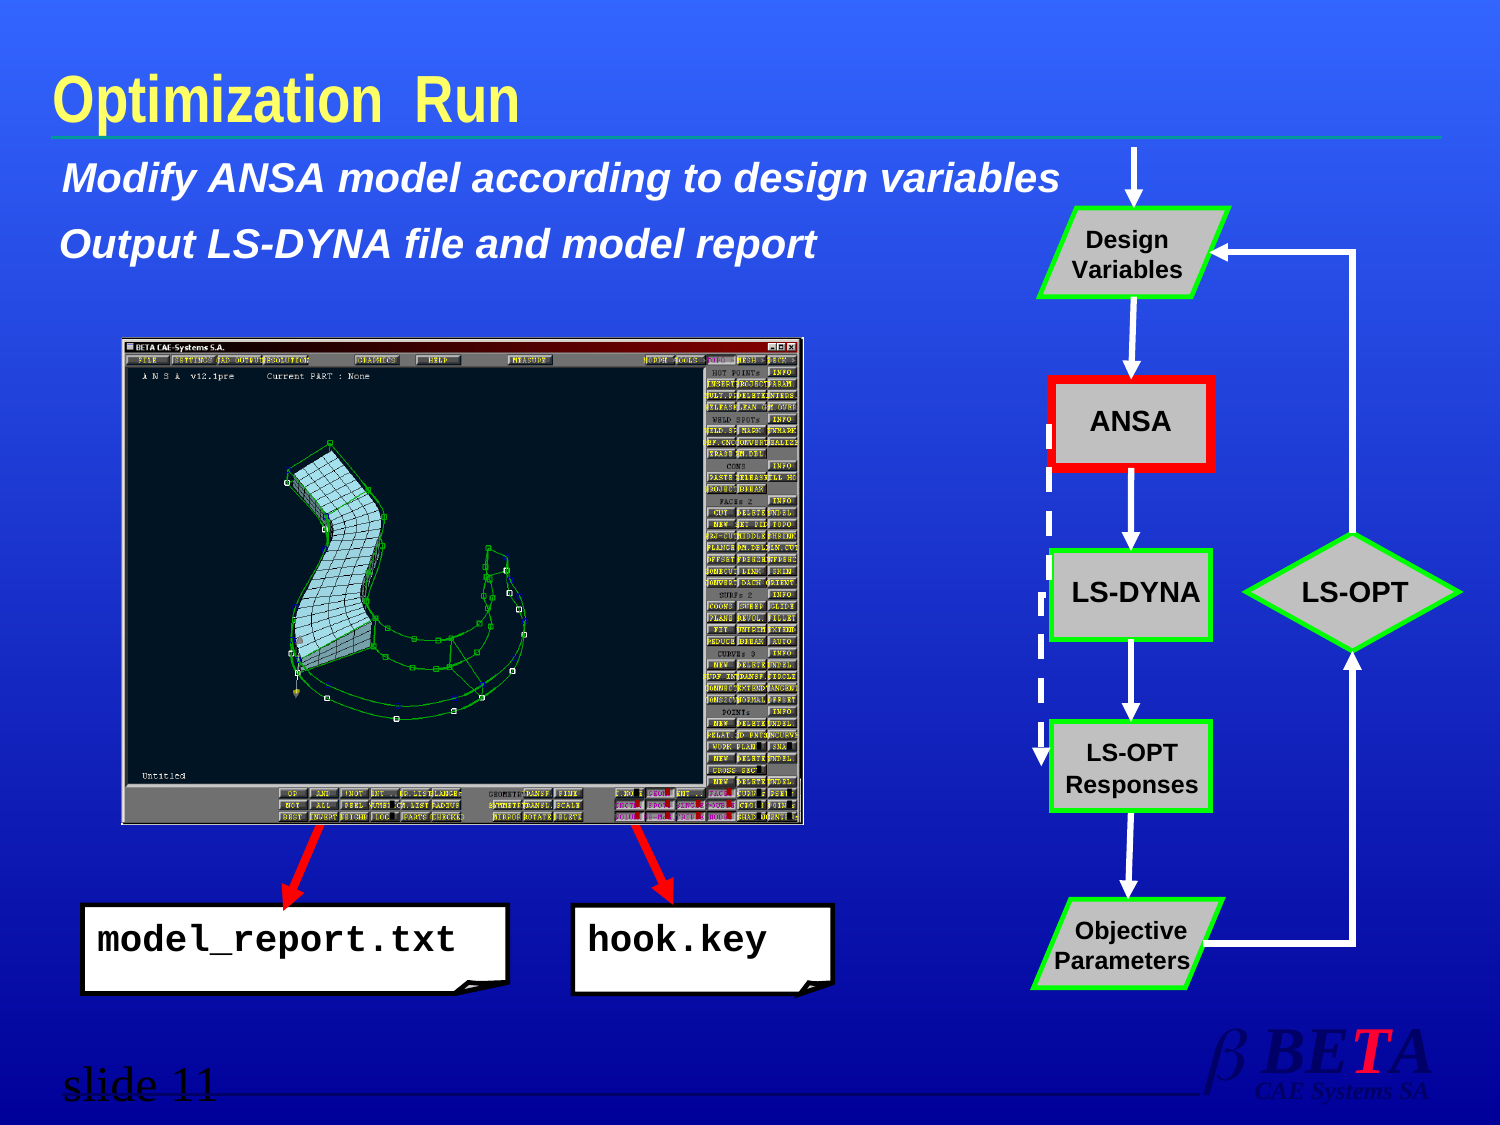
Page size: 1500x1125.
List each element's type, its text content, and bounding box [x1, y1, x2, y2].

text_box Design Variables [1056, 215, 1235, 292]
text_box Modify ANSA model according to design variables [47, 143, 1099, 242]
text_box Objective Parameters [1039, 906, 1211, 983]
text_box [1067, 899, 1223, 927]
text_box ANSA [1074, 394, 1211, 445]
text_box [1051, 379, 1211, 468]
text_box model_report.txt [82, 904, 508, 994]
text_box LS-OPT Responses [1041, 728, 1224, 805]
text_box [1252, 569, 1286, 615]
text_box [1294, 533, 1411, 565]
text_box [1051, 550, 1211, 640]
title Optimization Run [37, 48, 1450, 144]
picture [121, 337, 804, 825]
text_box [1291, 617, 1414, 651]
text_box [1039, 256, 1194, 297]
text_box Output LS-DYNA file and model report [43, 201, 987, 300]
text_box [1051, 721, 1211, 728]
text_box LS-DYNA [1056, 565, 1252, 617]
text_box hook.key [572, 905, 833, 994]
text_box [1073, 208, 1229, 215]
text_box [1051, 805, 1211, 811]
text_box [1033, 974, 1188, 988]
text_box LS-OPT [1286, 565, 1468, 617]
